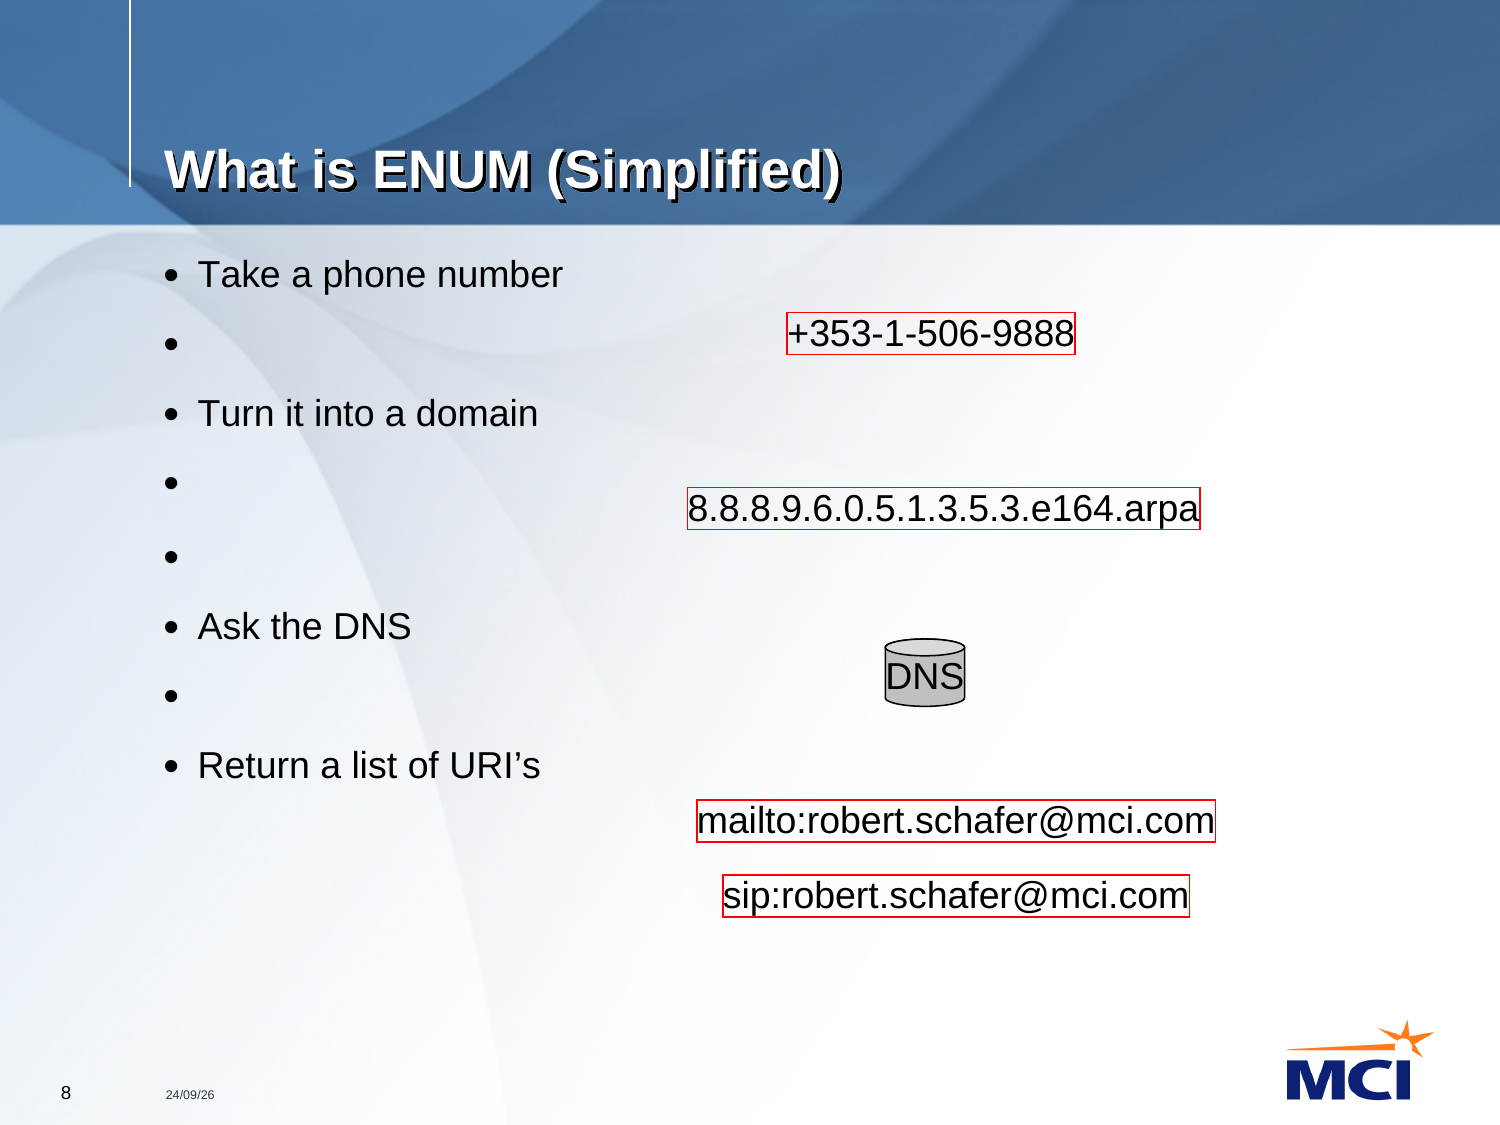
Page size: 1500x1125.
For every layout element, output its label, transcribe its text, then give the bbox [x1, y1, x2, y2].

picture [0, 0, 1500, 1125]
title What is ENUM (Simplified) [164, 56, 1425, 201]
text_box mailto:robert.schafer@mci.com [696, 800, 1216, 843]
text_box +353-1-506-9888 [787, 312, 1076, 355]
text_box DNS [885, 649, 965, 707]
list Take a phone number Turn it into a domain Ask the DNS Return a list of URI’s [163, 253, 1422, 1038]
text_box 8.8.8.9.6.0.5.1.3.5.3.e164.arpa [687, 487, 1200, 530]
text_box sip:robert.schafer@mci.com [722, 875, 1190, 918]
